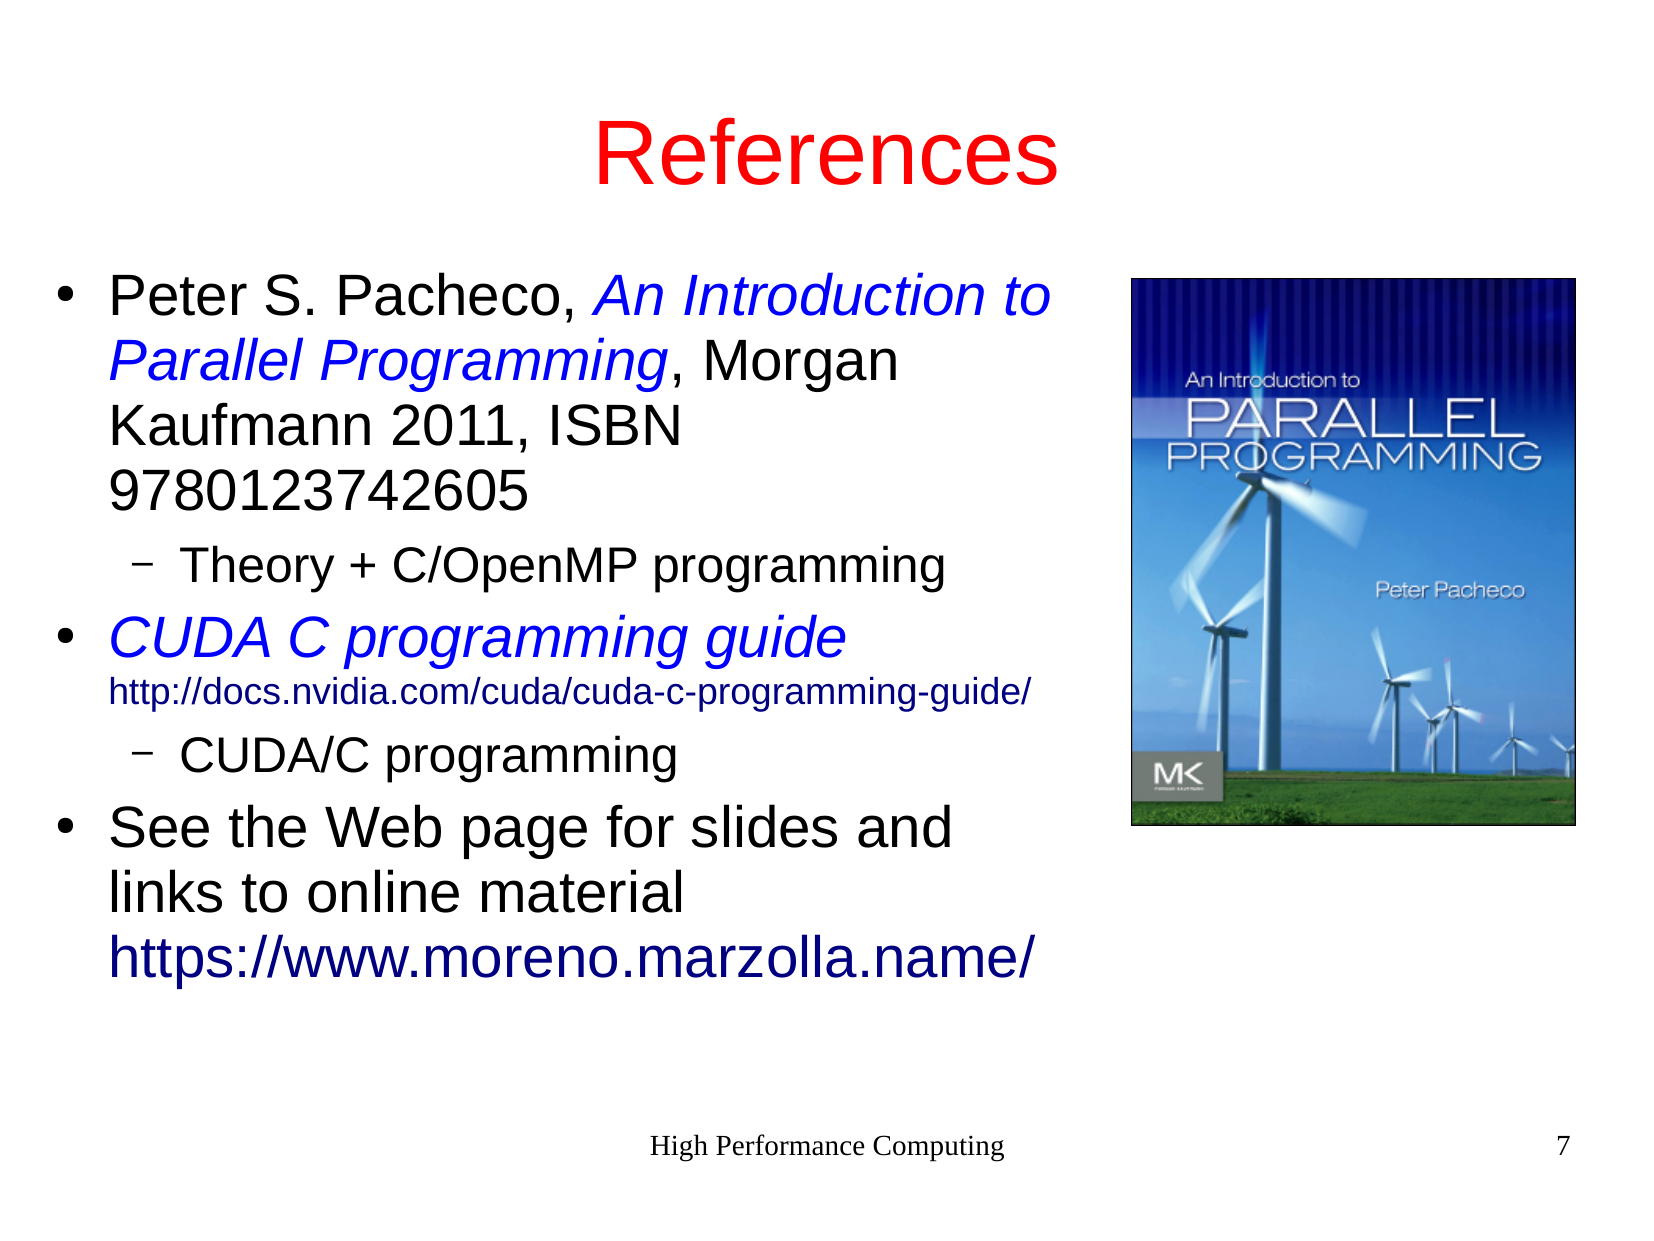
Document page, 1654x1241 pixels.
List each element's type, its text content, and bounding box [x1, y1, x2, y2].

picture [1131, 278, 1576, 826]
title References [82, 49, 1571, 257]
list Peter S. Pacheco, An Introduction to Parallel Programming, Morgan Kaufmann 2011, ISBN 9780123742605 Theory + C/OpenMP programming CUDA C programming guide http://docs.nvidia.com/cuda/cuda-c-programming-guide/ CUDA/C programming See the Web page for slides and links to online material https://www.moreno.marzolla.name/ [37, 262, 1088, 1109]
